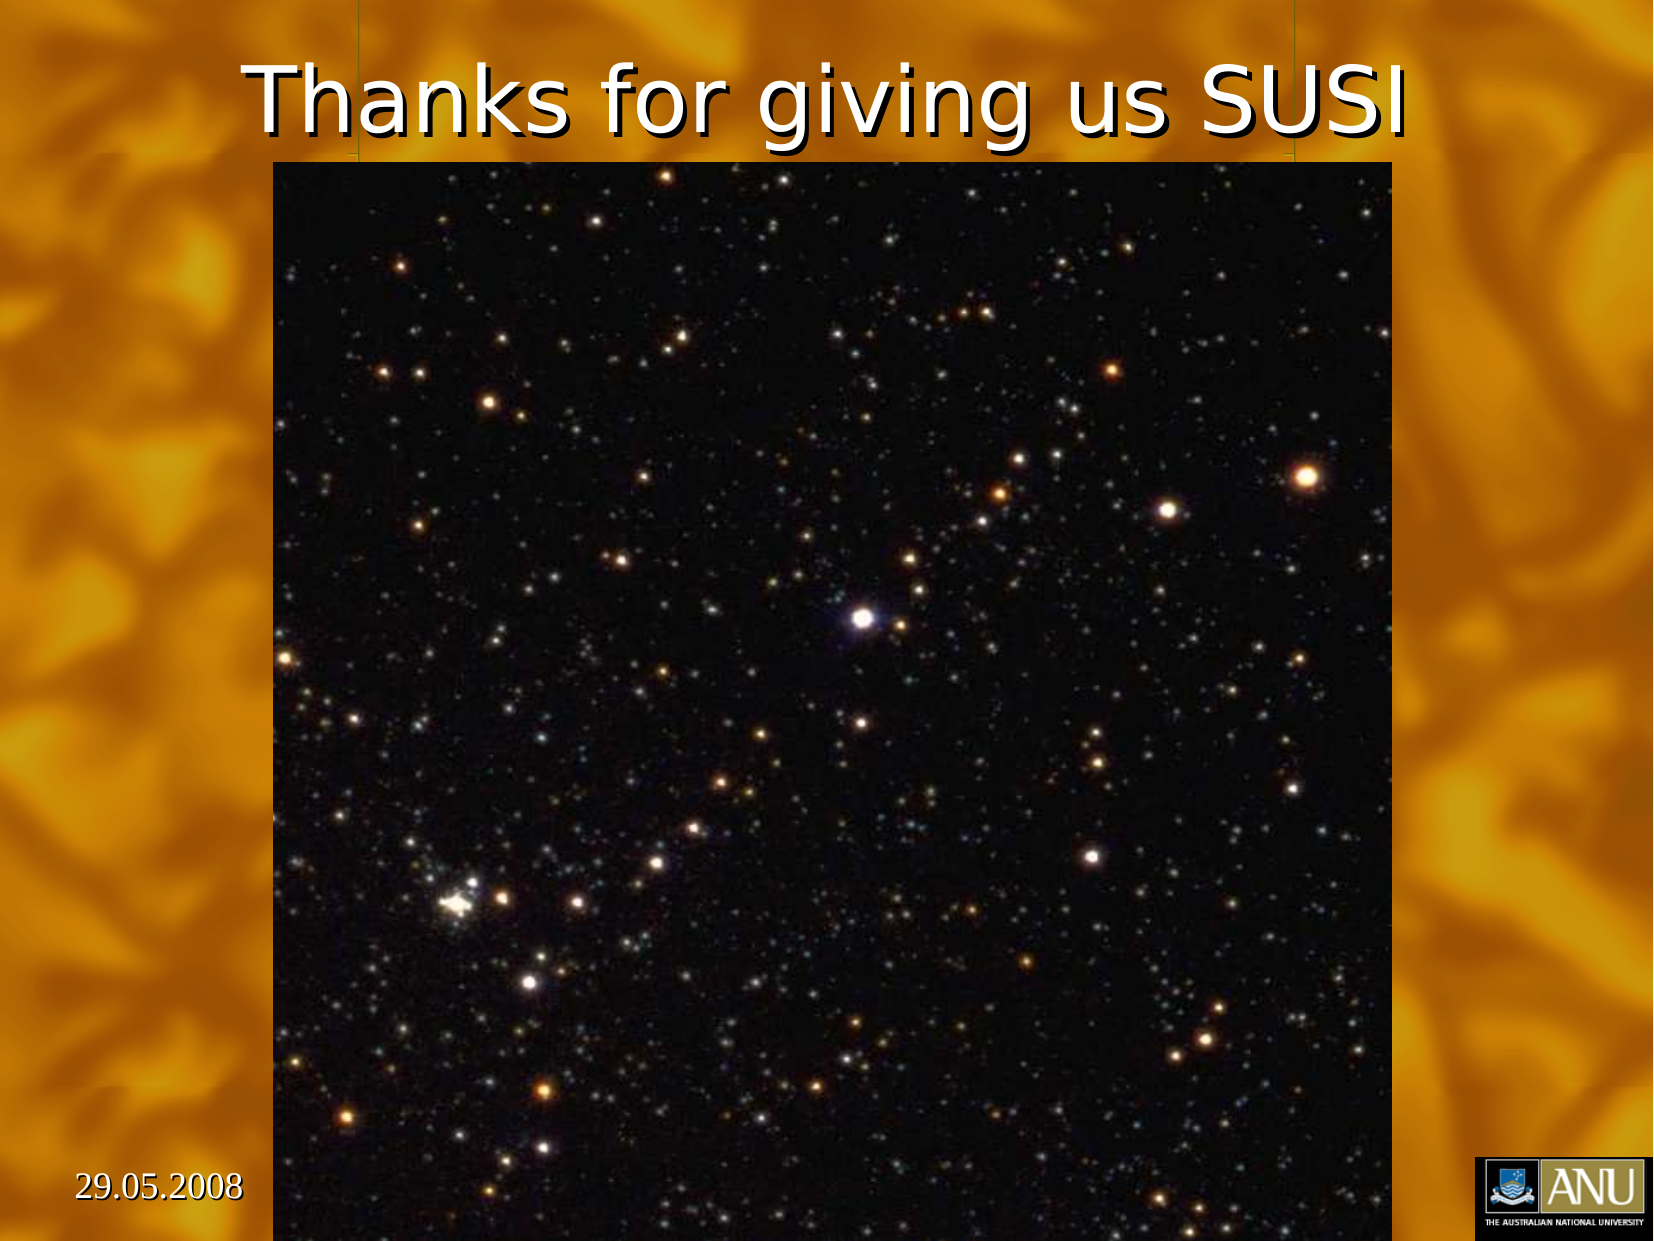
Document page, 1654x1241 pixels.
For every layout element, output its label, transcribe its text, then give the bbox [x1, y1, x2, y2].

title Thanks for giving us SUSI [82, 39, 1571, 163]
picture [0, 0, 1654, 1241]
